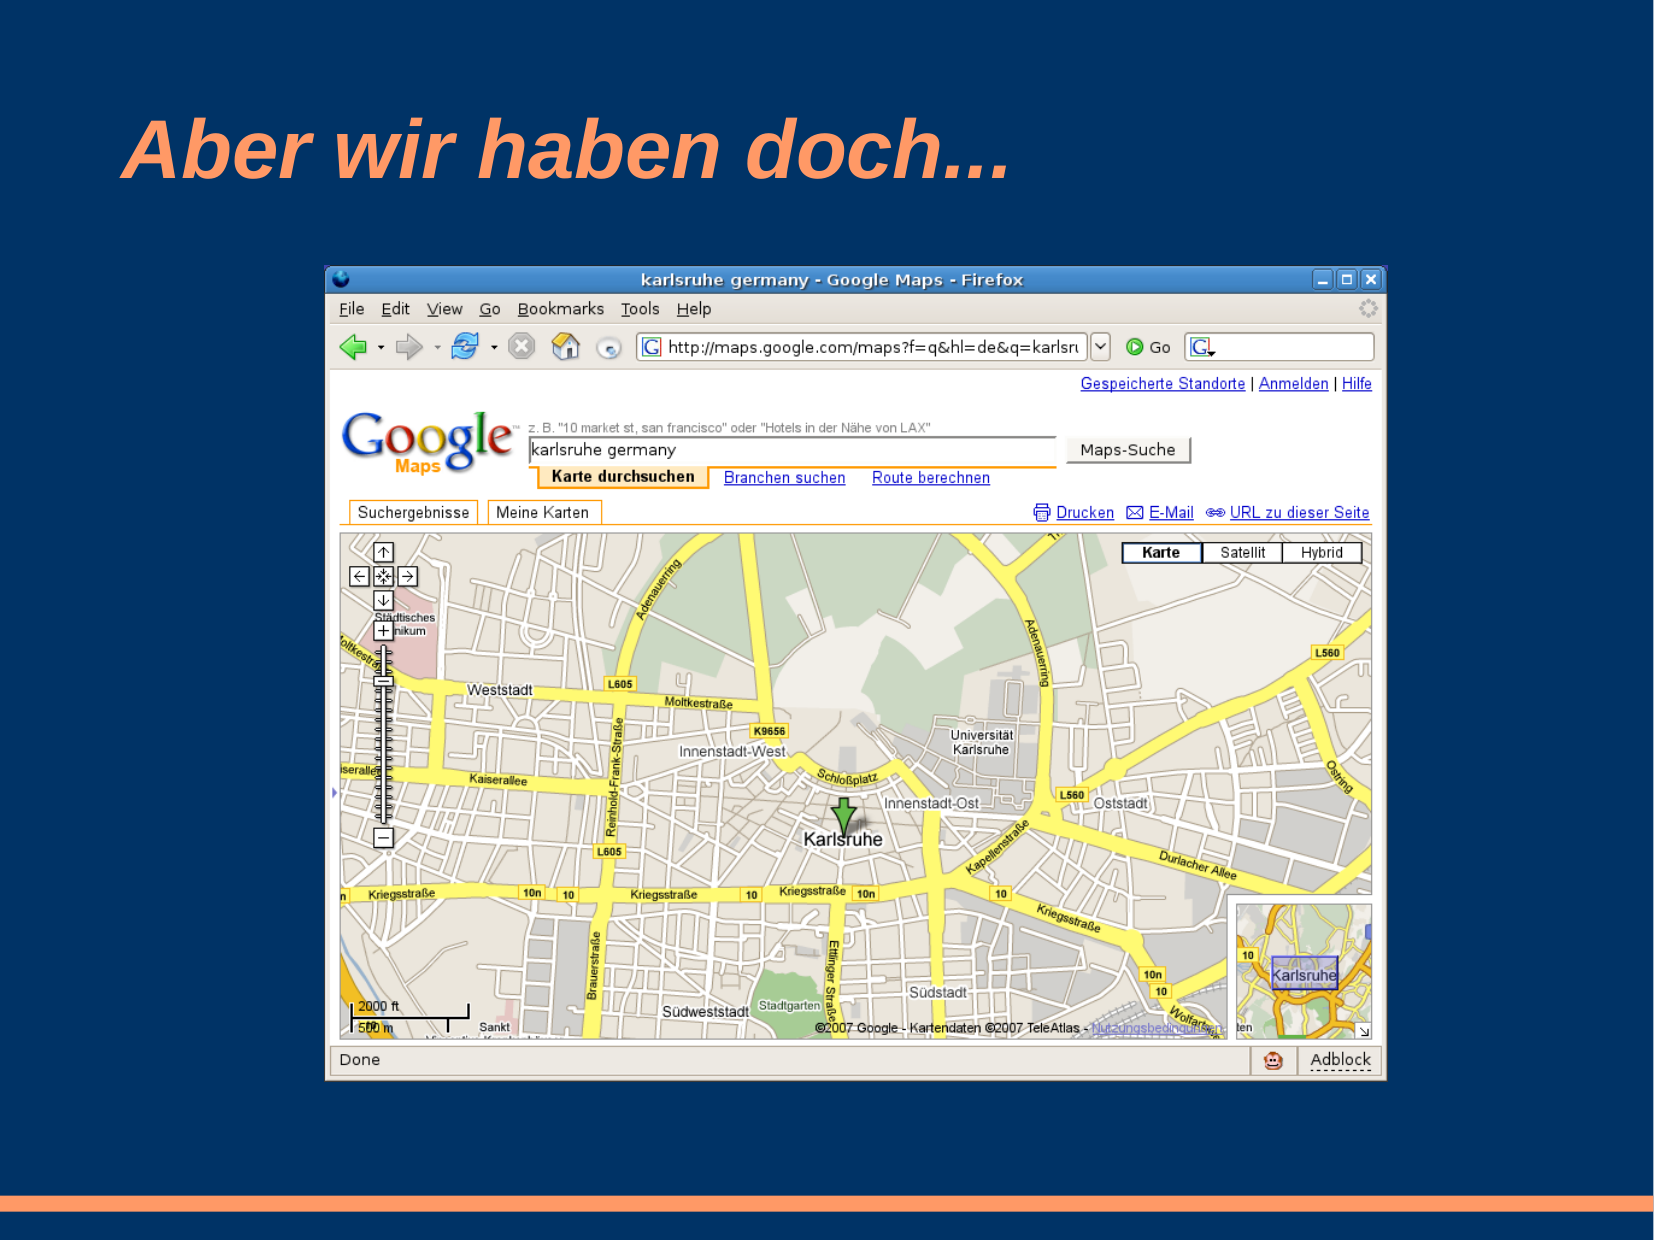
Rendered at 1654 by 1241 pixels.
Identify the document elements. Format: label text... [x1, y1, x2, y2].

title Aber wir haben doch... [121, 46, 1534, 254]
picture [324, 265, 1388, 1082]
